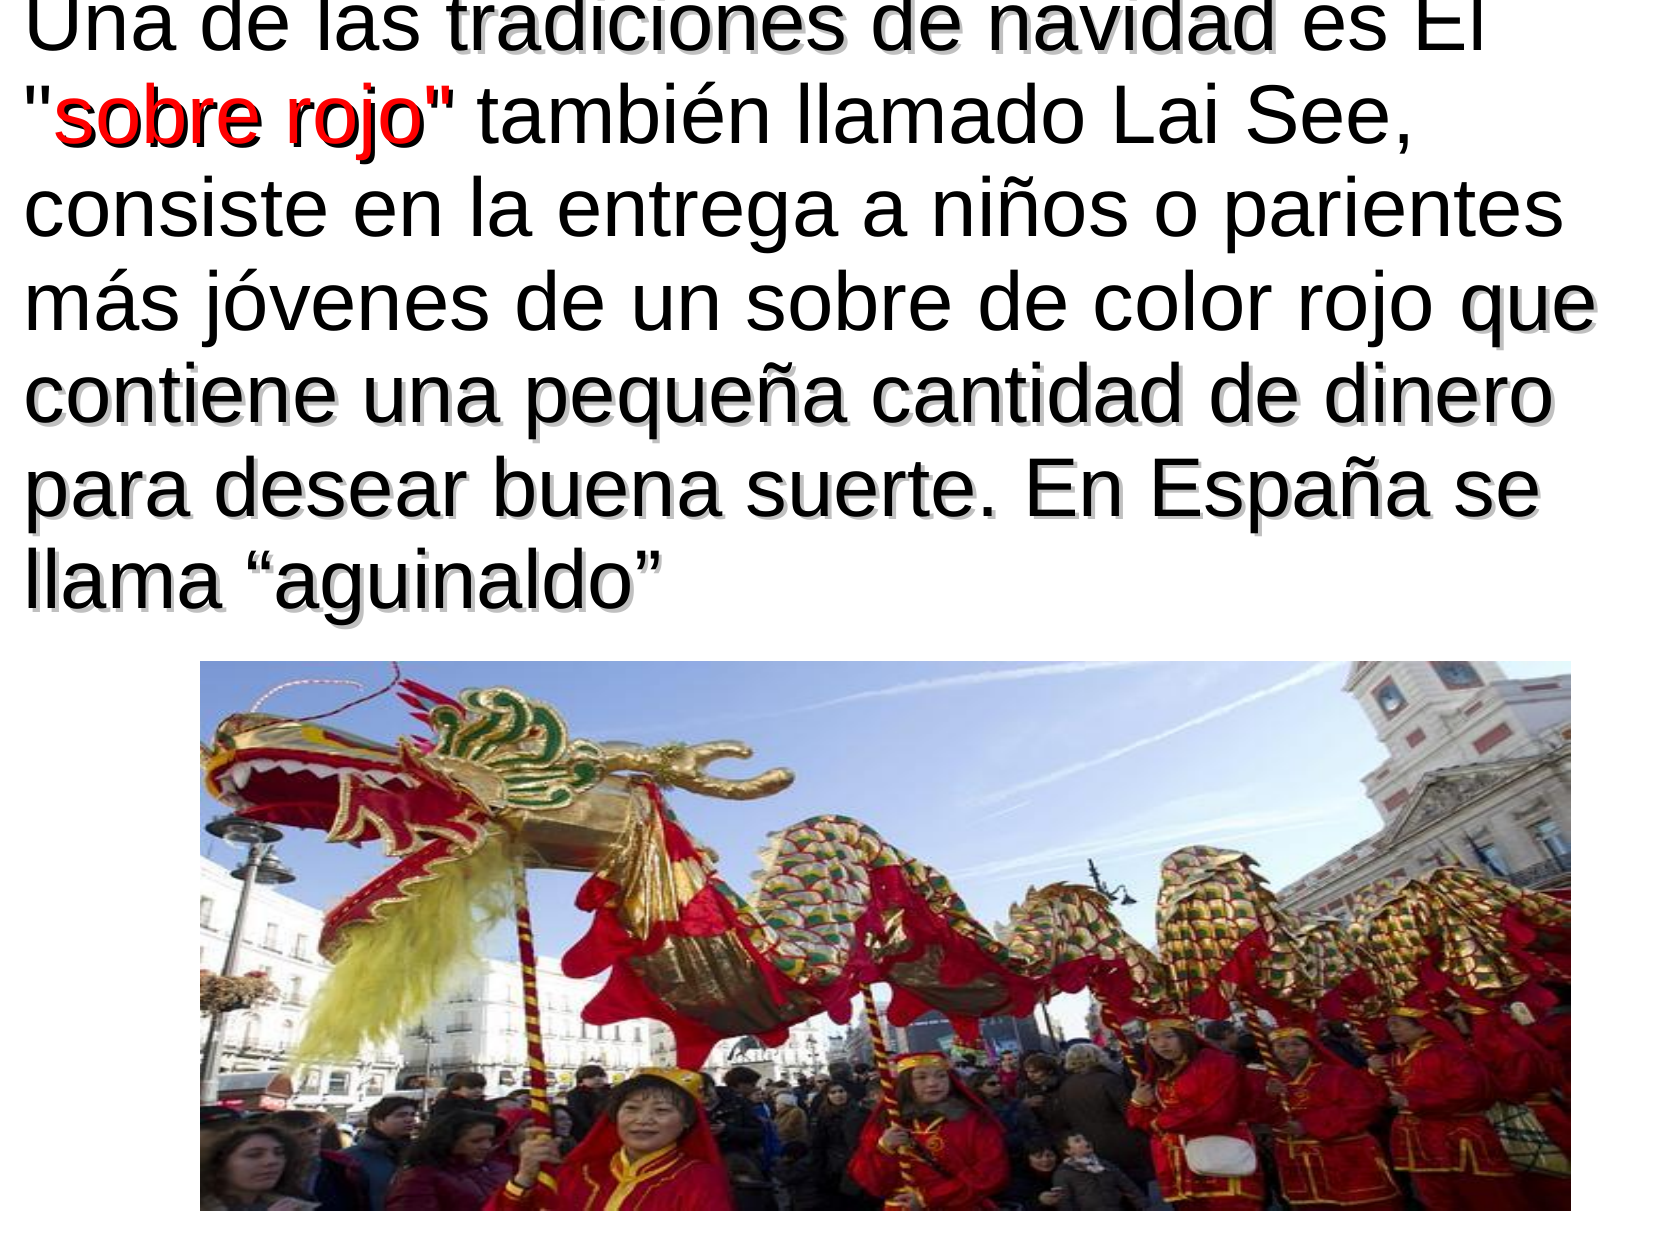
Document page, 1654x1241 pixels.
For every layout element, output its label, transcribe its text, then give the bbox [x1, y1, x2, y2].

picture [200, 661, 1571, 1211]
text_box Una de las tradiciones de navidad es El "sobre rojo" también llamado Lai See, consiste en la entrega a niños o parientes más jóvenes de un sobre de color rojo que contiene una pequeña cantidad de dinero para desear buena suerte. En España se llama “aguinaldo” [24, 0, 1628, 627]
